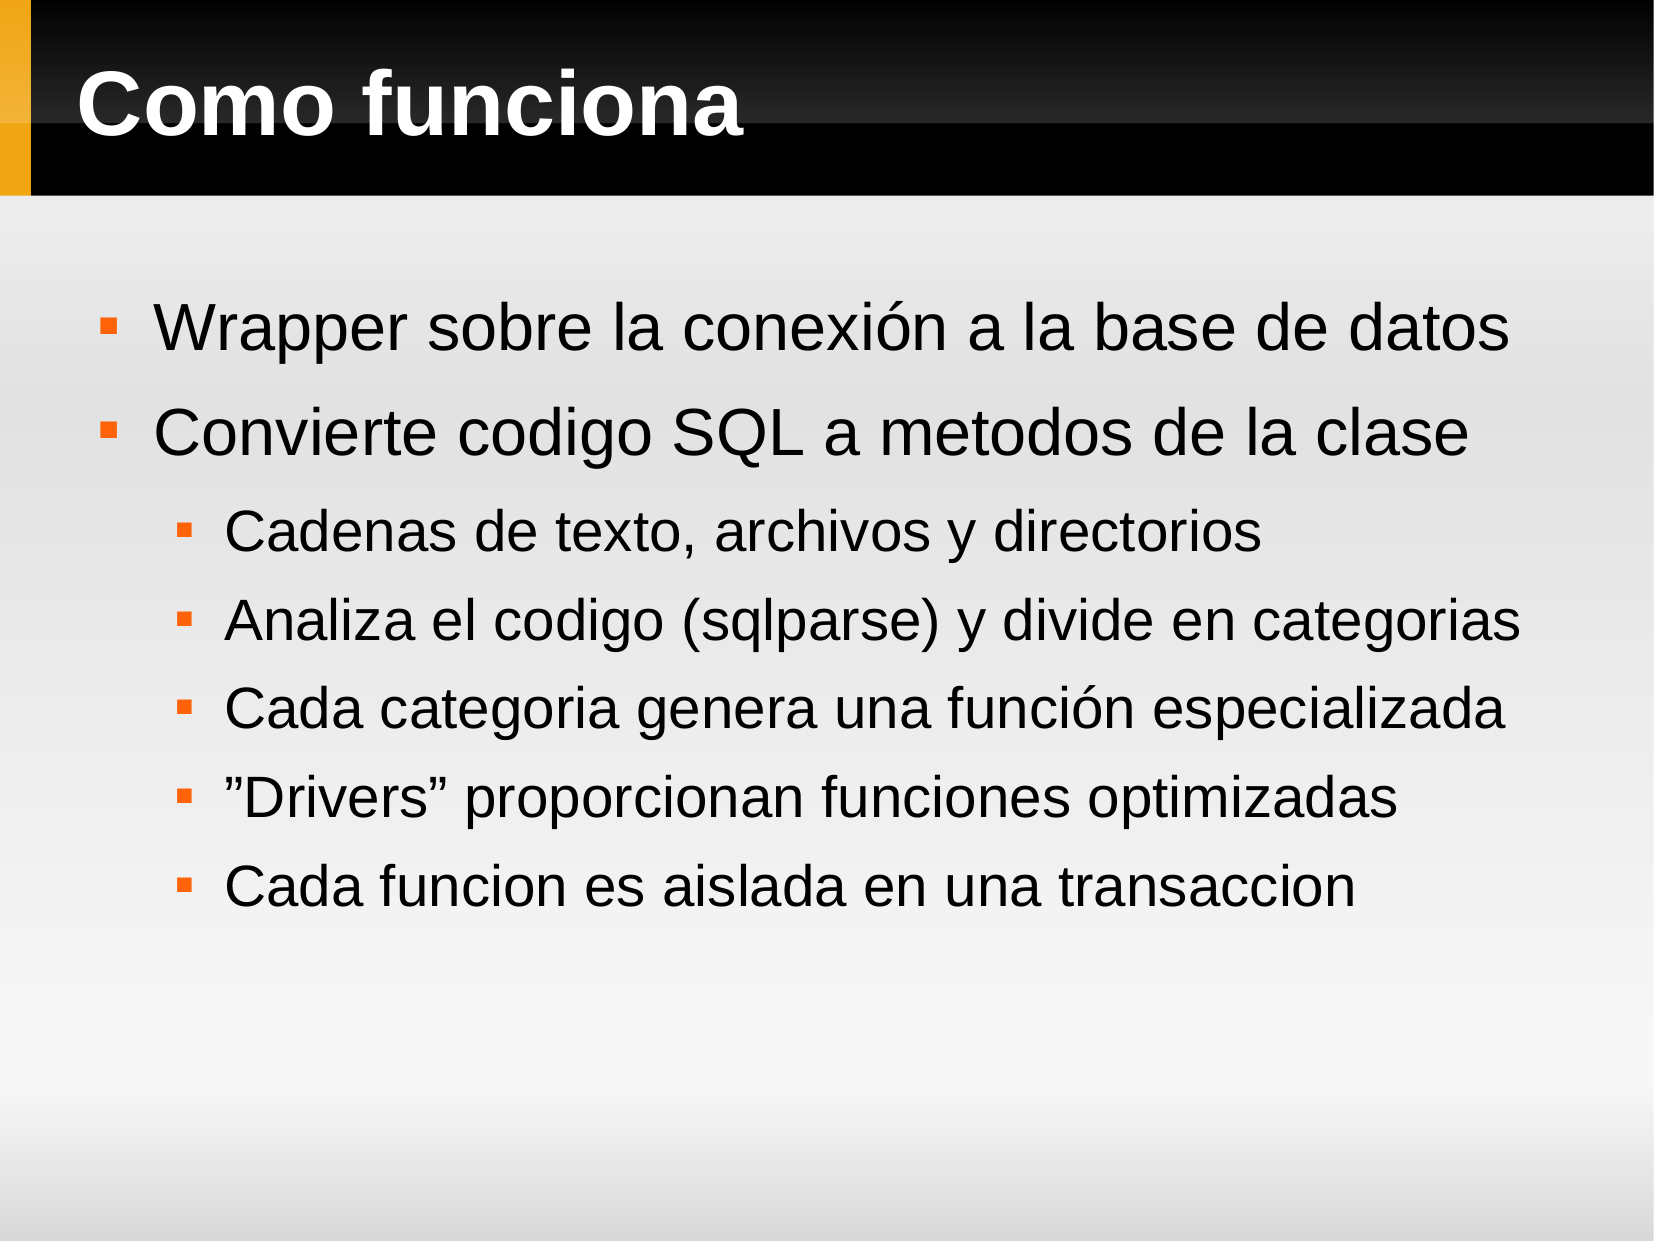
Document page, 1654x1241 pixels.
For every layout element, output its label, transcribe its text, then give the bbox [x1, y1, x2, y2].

title Como funciona [76, 0, 1565, 208]
list Wrapper sobre la conexión a la base de datos Convierte codigo SQL a metodos de la clase Cadenas de texto, archivos y directorios Analiza el codigo (sqlparse) y divide en categorias Cada categoria genera una función especializada ”Drivers” proporcionan funciones optimizadas Cada funcion es aislada en una transaccion [82, 290, 1571, 1109]
picture [0, 0, 1654, 1241]
